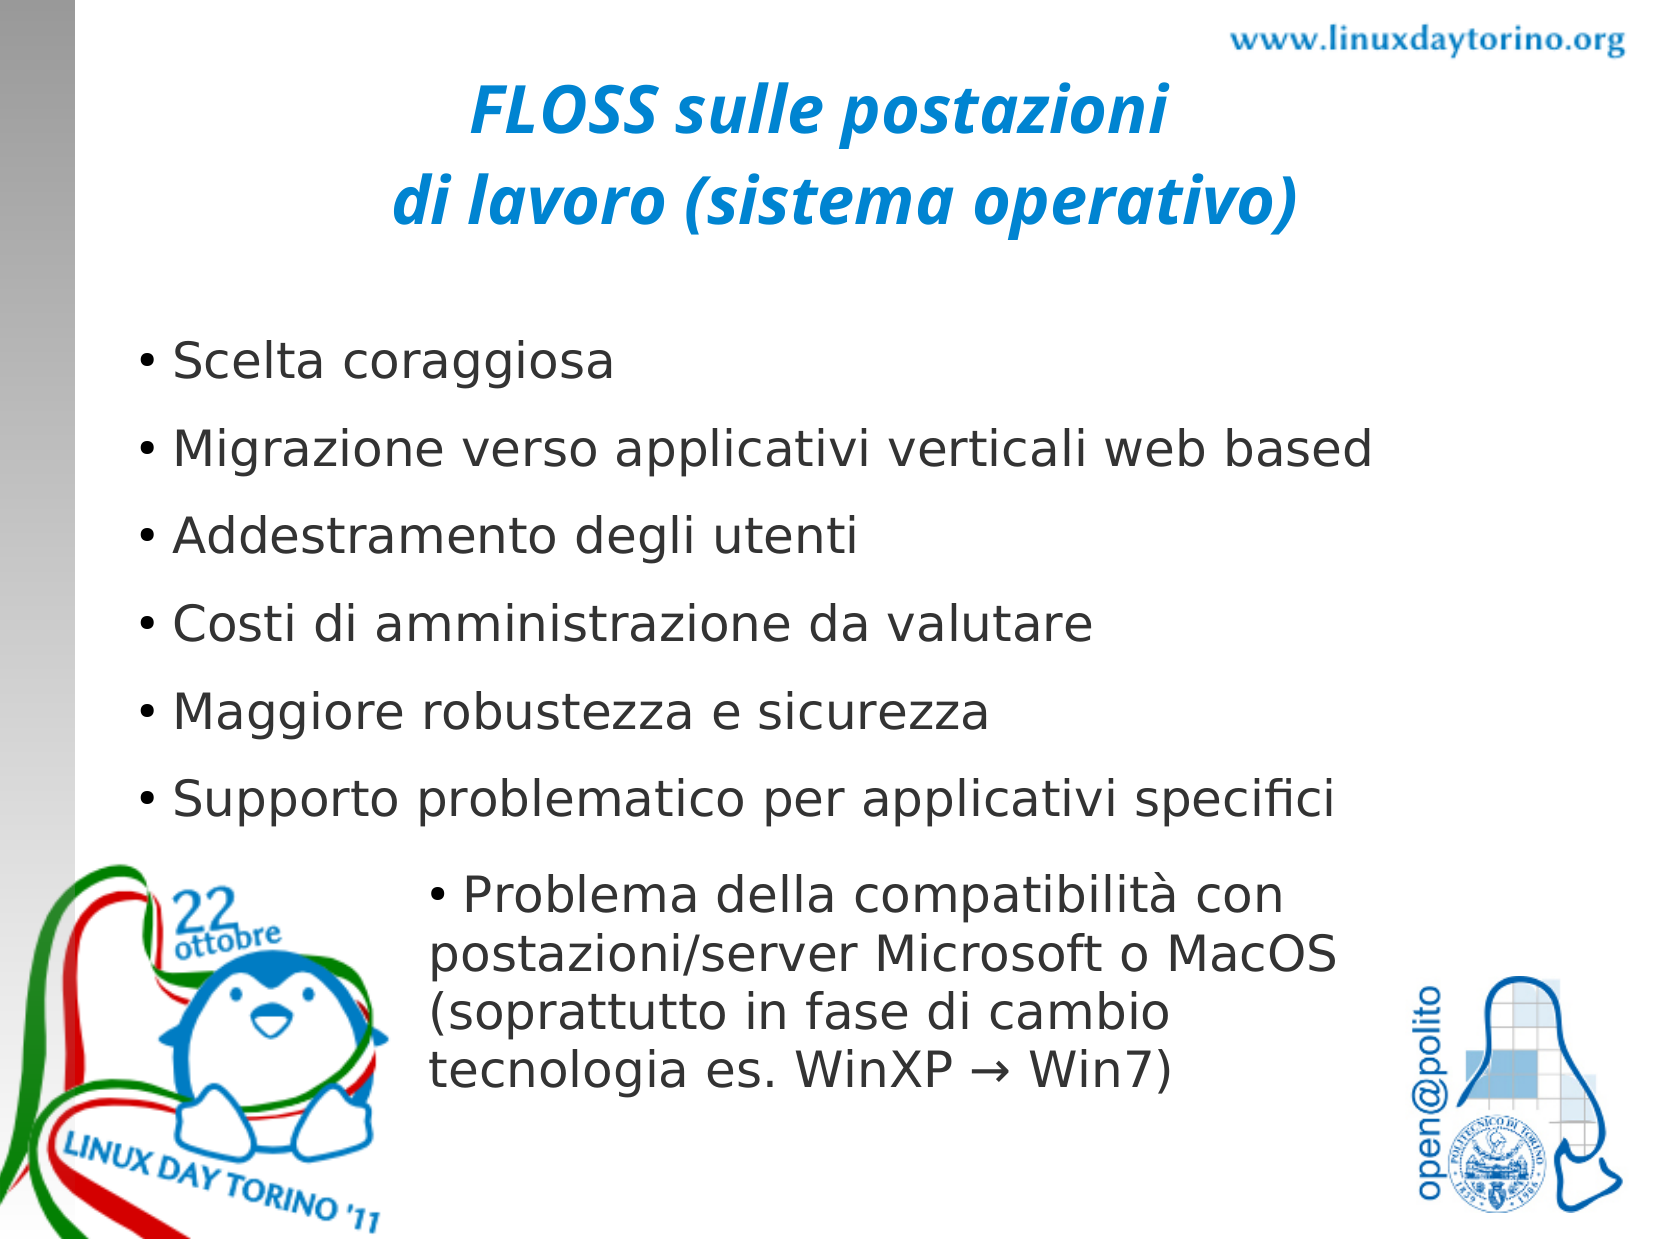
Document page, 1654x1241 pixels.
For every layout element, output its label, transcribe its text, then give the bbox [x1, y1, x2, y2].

title FLOSS sulle postazioni di lavoro (sistema operativo) [121, 49, 1534, 257]
list Problema della compatibilità con postazioni/server Microsoft o MacOS (soprattutto in fase di cambio tecnologia es. WinXP → Win7) [428, 866, 1364, 1187]
list Scelta coraggiosa Migrazione verso applicativi verticali web based Addestramento degli utenti Costi di amministrazione da valutare Maggiore robustezza e sicurezza Supporto problematico per applicativi specifici [138, 332, 1520, 1163]
picture [0, 0, 1654, 1241]
